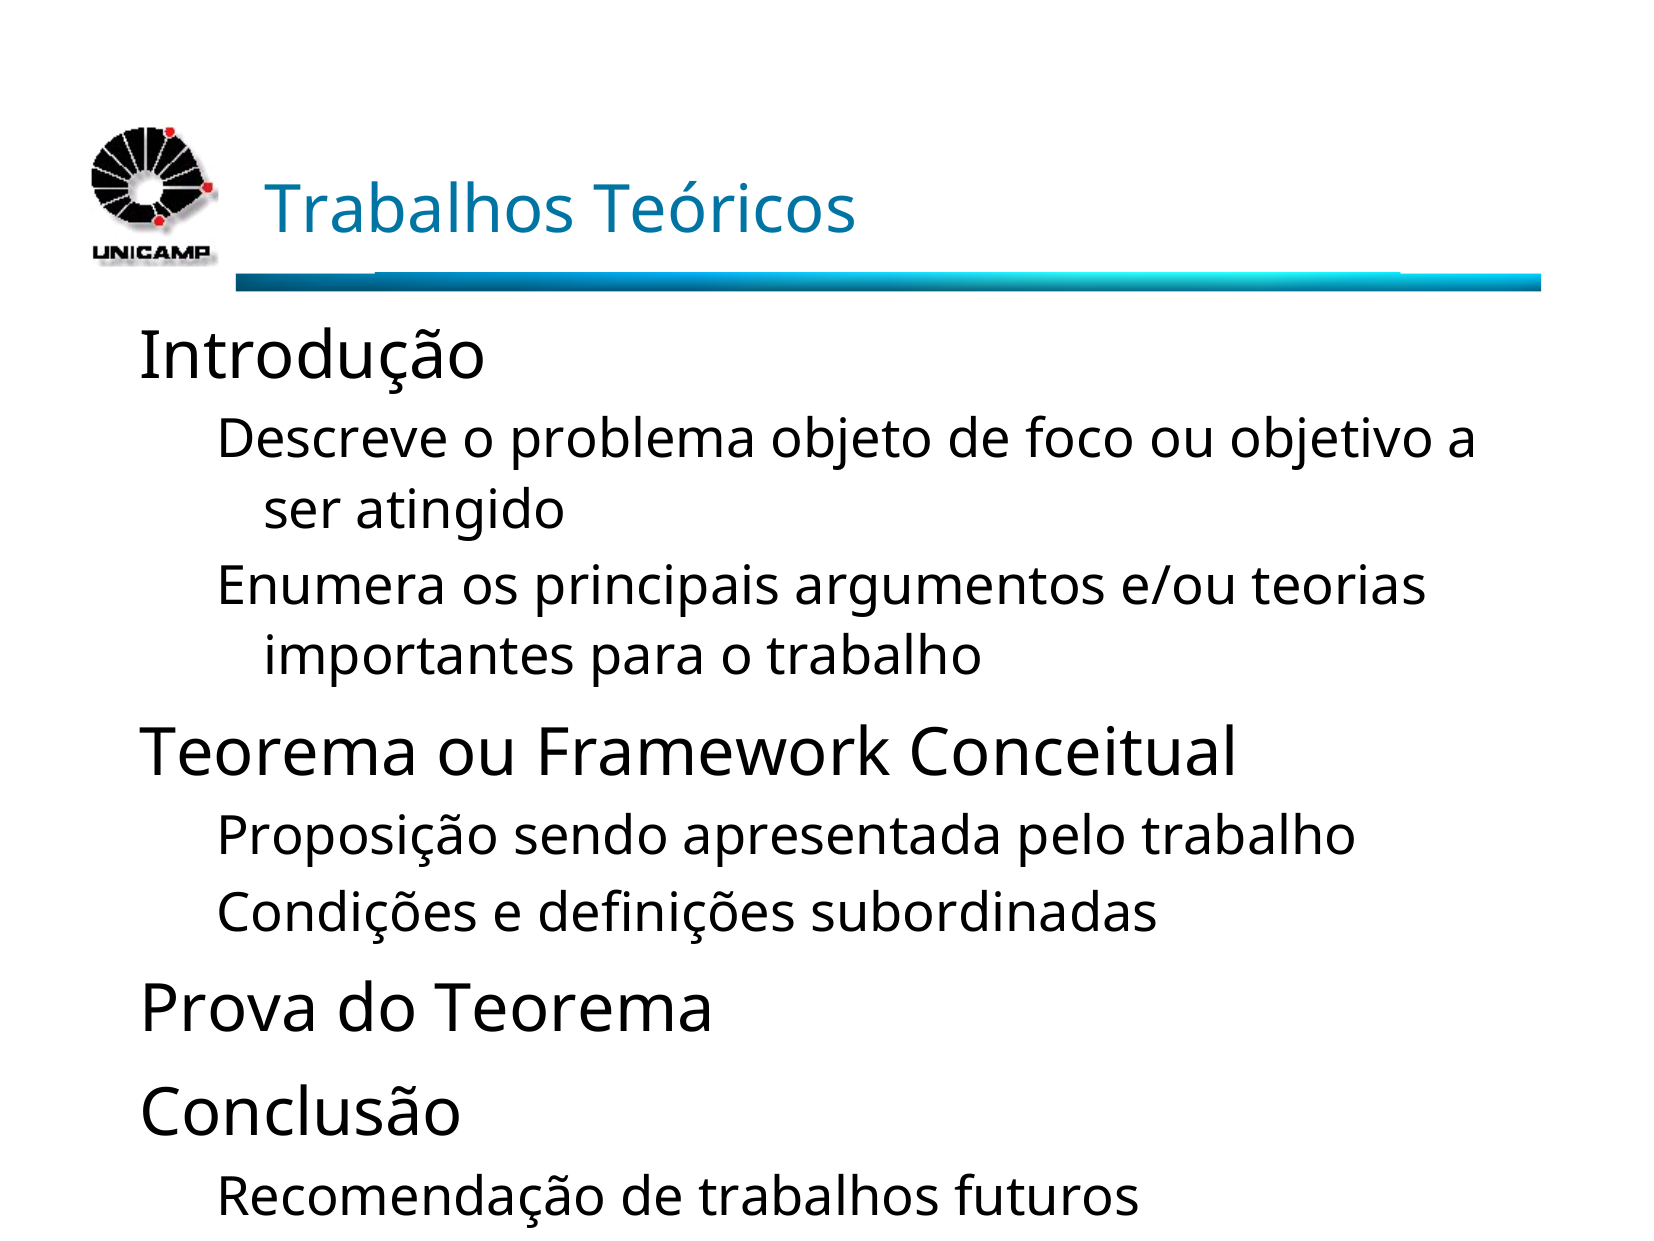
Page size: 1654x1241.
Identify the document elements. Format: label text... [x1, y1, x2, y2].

title Trabalhos Teóricos [264, 42, 1534, 250]
list Introdução Descreve o problema objeto de foco ou objetivo a ser atingido Enumera os principais argumentos e/ou teorias importantes para o trabalho Teorema ou Framework Conceitual Proposição sendo apresentada pelo trabalho Condições e definições subordinadas Prova do Teorema Conclusão Recomendação de trabalhos futuros [121, 309, 1534, 1182]
picture [125, 272, 1654, 295]
